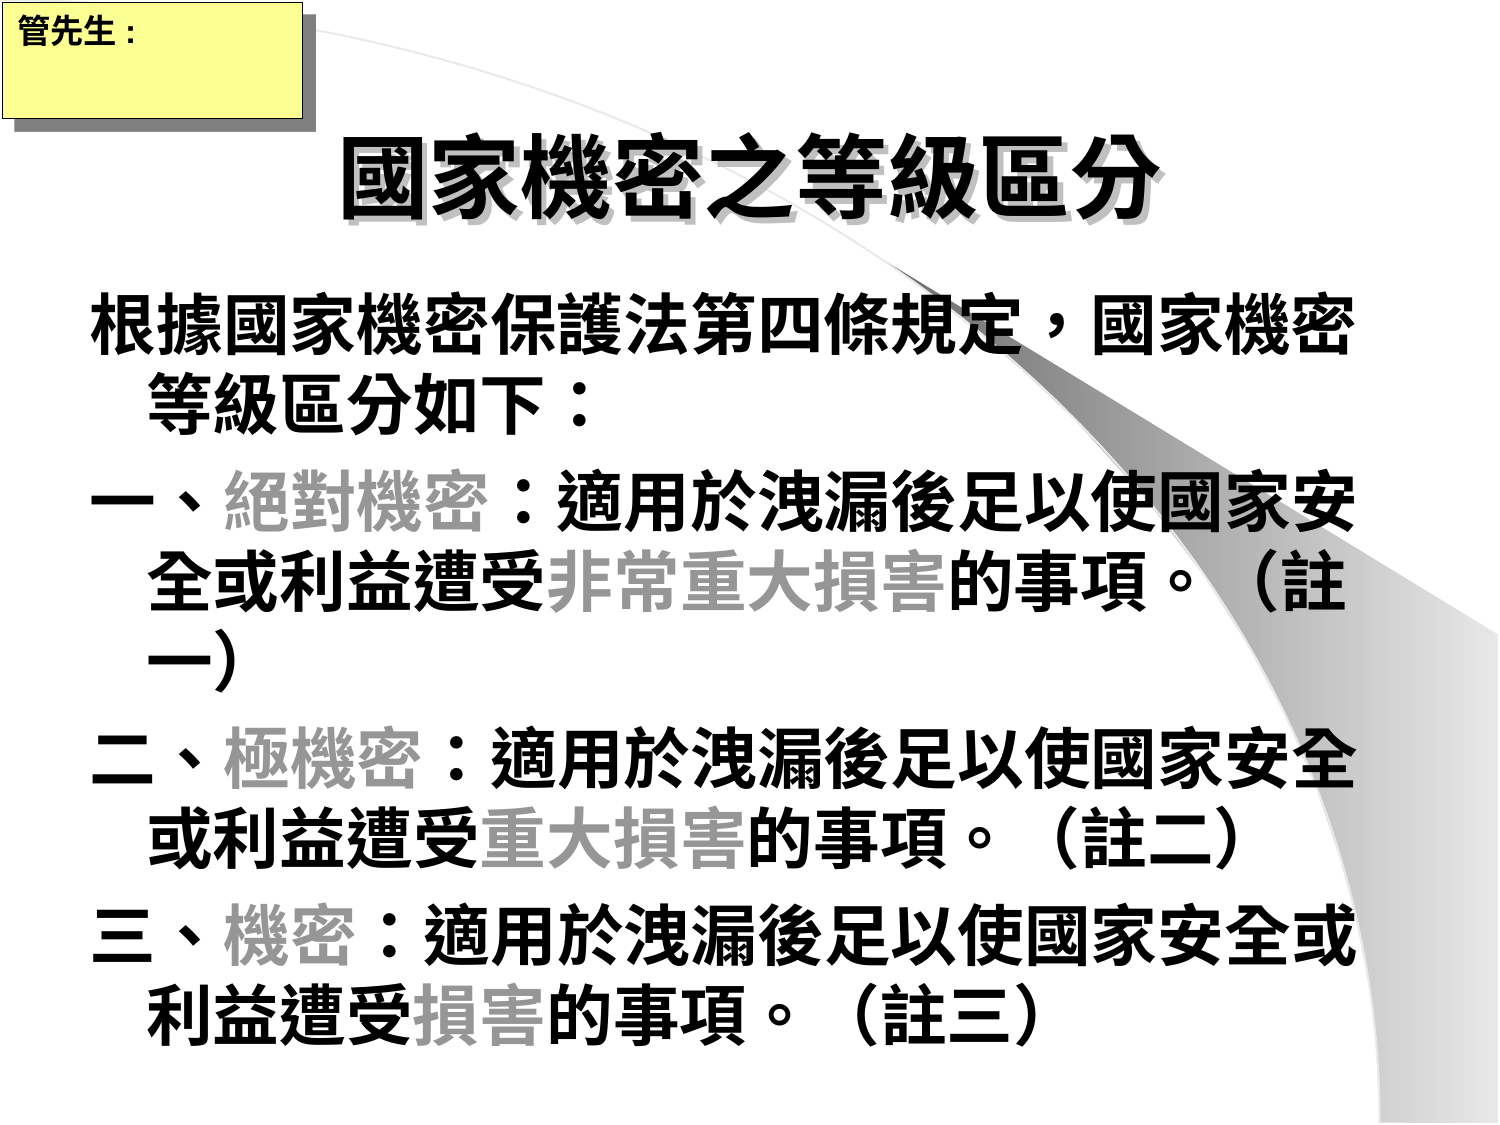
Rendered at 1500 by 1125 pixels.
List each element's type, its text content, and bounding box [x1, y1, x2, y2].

title 國家機密之等級區分 [112, 99, 1388, 250]
list 根據國家機密保護法第四條規定，國家機密等級區分如下： 一、絕對機密：適用於洩漏後足以使國家安全或利益遭受非常重大損害的事項。（註一） 二、極機密：適用於洩漏後足以使國家安全或利益遭受重大損害的事項。（註二） 三、機密：適用於洩漏後足以使國家安全或利益遭受損害的事項。（註三） [75, 275, 1438, 1088]
text_box 管先生: [2, 2, 303, 119]
